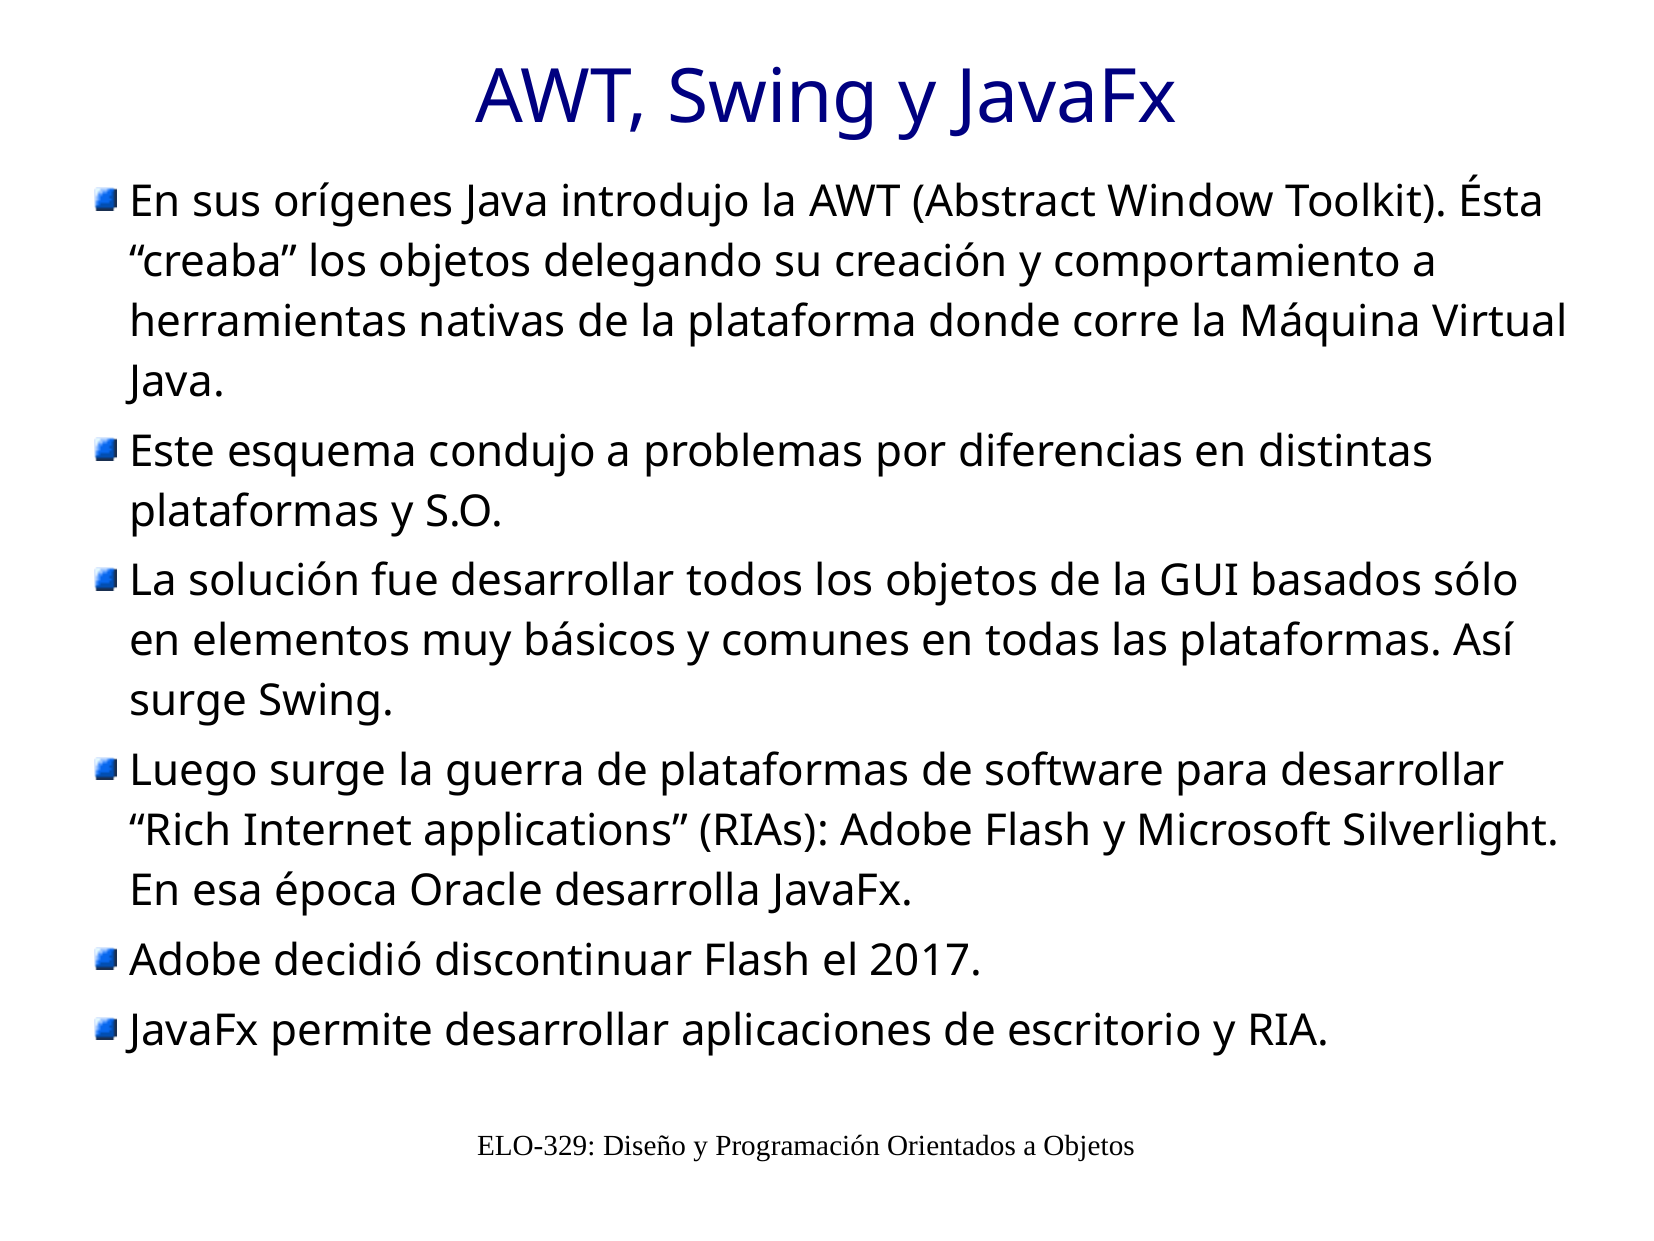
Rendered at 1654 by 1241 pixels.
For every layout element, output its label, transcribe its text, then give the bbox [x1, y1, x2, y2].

title AWT, Swing y JavaFx [82, 43, 1571, 145]
list En sus orígenes Java introdujo la AWT (Abstract Window Toolkit). Ésta “creaba” los objetos delegando su creación y comportamiento a herramientas nativas de la plataforma donde corre la Máquina Virtual Java. Este esquema condujo a problemas por diferencias en distintas plataformas y S.O. La solución fue desarrollar todos los objetos de la GUI basados sólo en elementos muy básicos y comunes en todas las plataformas. Así surge Swing. ‏ Luego surge la guerra de plataformas de software para desarrollar “Rich Internet applications” (RIAs): Adobe Flash y Microsoft Silverlight. En esa época Oracle desarrolla JavaFx. Adobe decidió discontinuar Flash el 2017. JavaFx permite desarrollar aplicaciones de escritorio y RIA. [82, 169, 1571, 1067]
